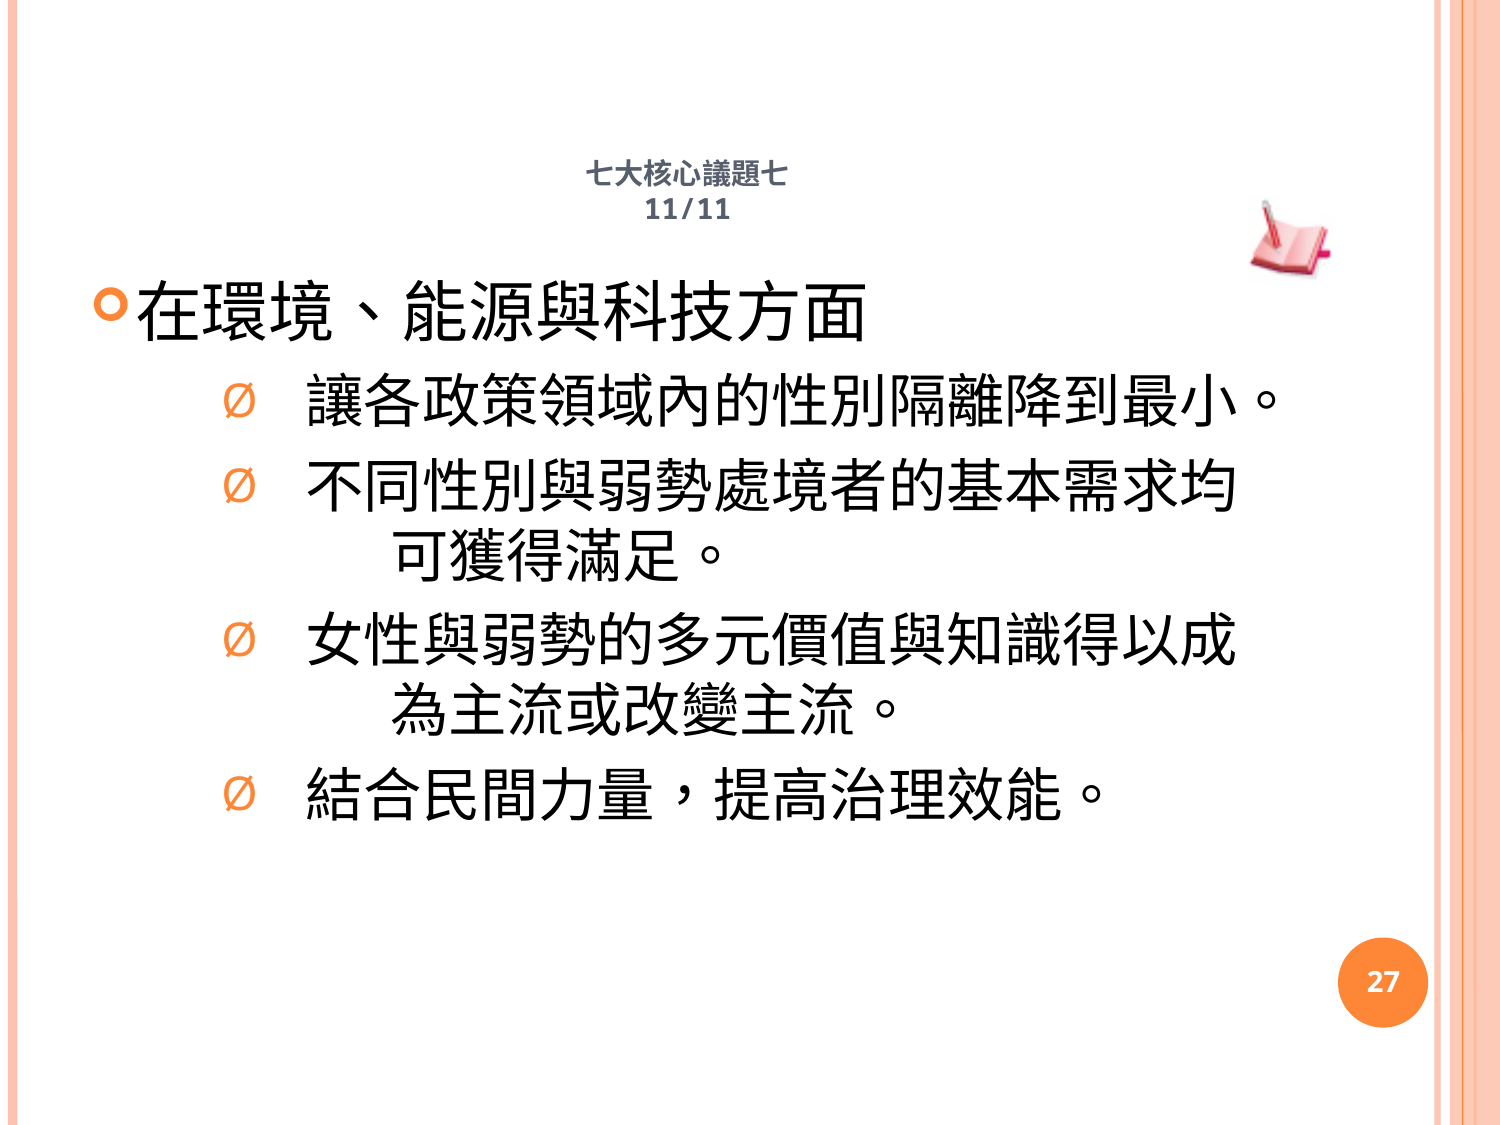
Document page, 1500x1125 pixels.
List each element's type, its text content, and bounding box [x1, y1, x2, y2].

picture [1239, 172, 1358, 303]
list 在環境、能源與科技方面 讓各政策領域內的性別隔離降到最小。 不同性別與弱勢處境者的基本需求均可獲得滿足。 女性與弱勢的多元價值與知識得以成為主流或改變主流。 結合民間力量，提高治理效能。 [75, 262, 1300, 1062]
title 七大核心議題七 11/11 [75, 45, 1300, 233]
text_box [1333, 940, 1434, 1027]
